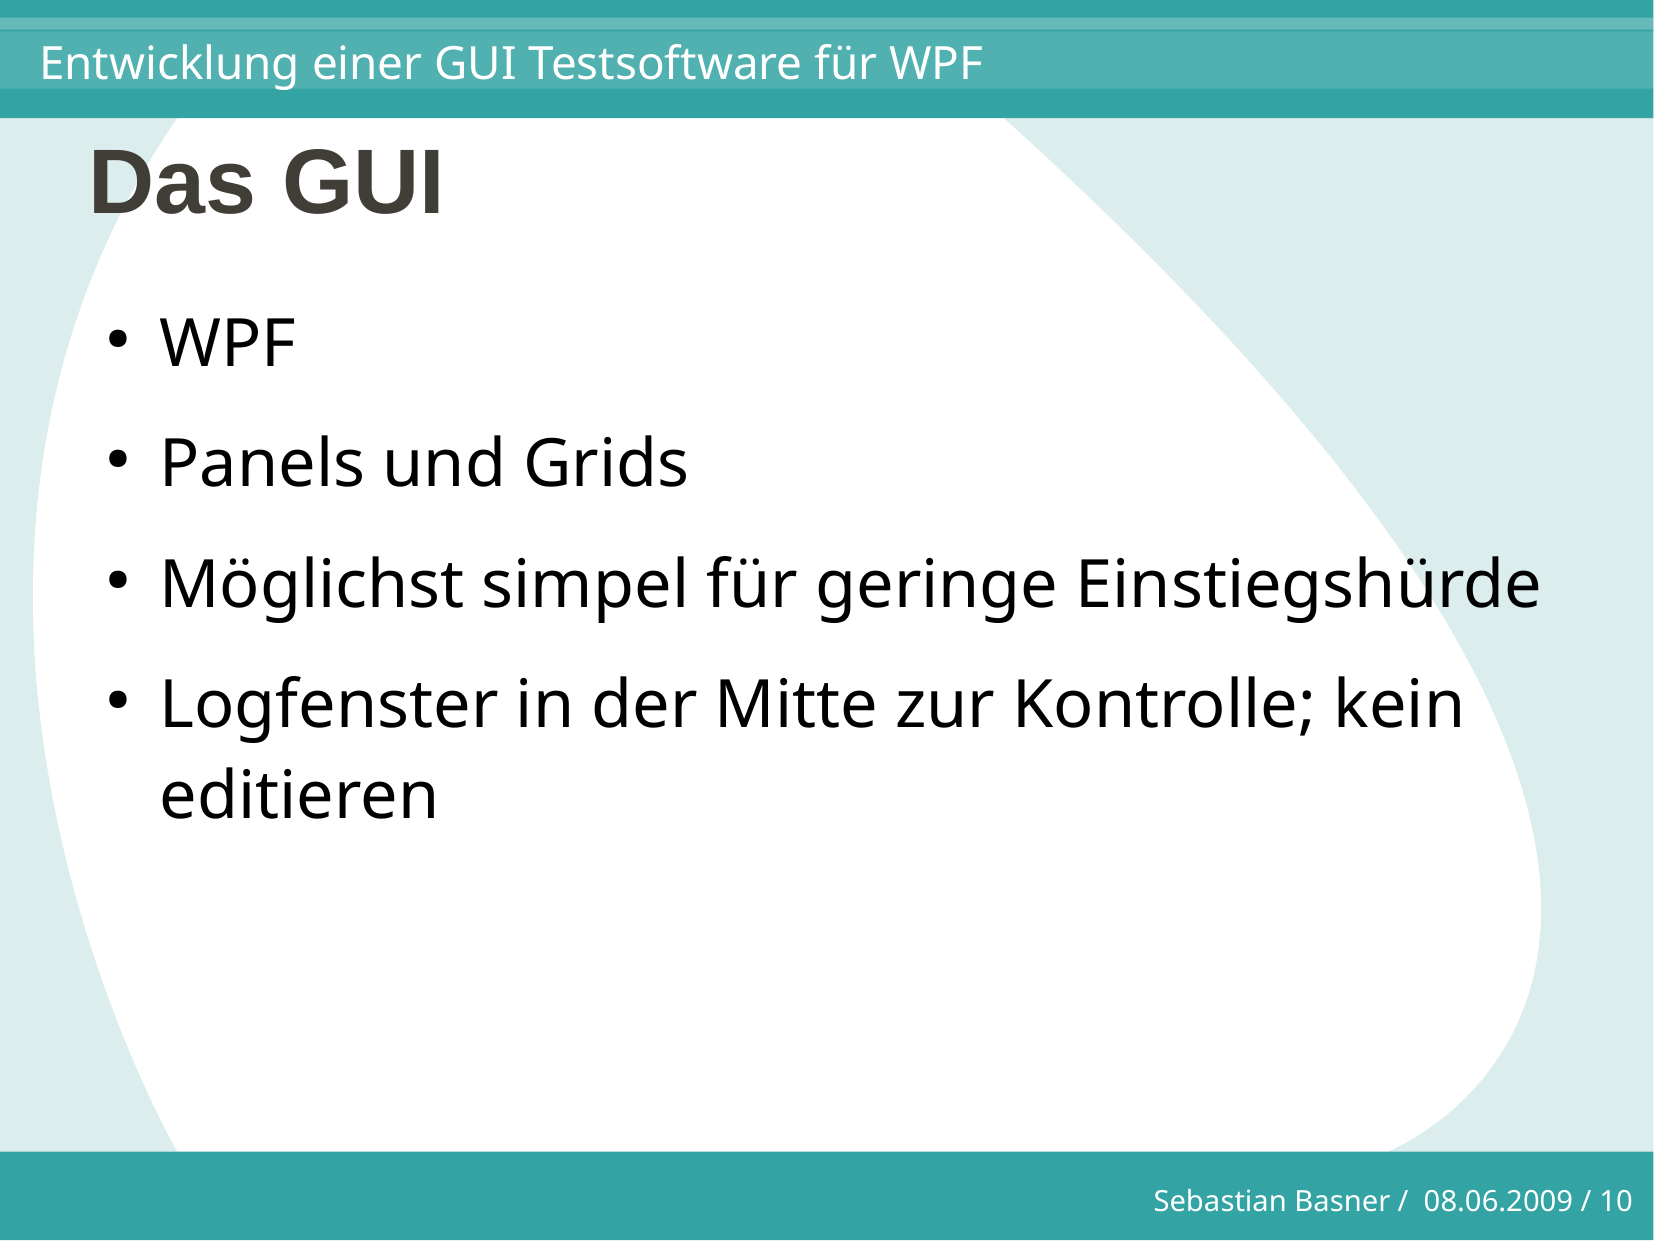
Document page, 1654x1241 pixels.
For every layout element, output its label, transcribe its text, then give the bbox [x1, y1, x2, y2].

title Das GUI [88, 130, 1577, 234]
list WPF Panels und Grids Möglichst simpel für geringe Einstiegshürde Logfenster in der Mitte zur Kontrolle; kein editieren [88, 295, 1577, 1099]
